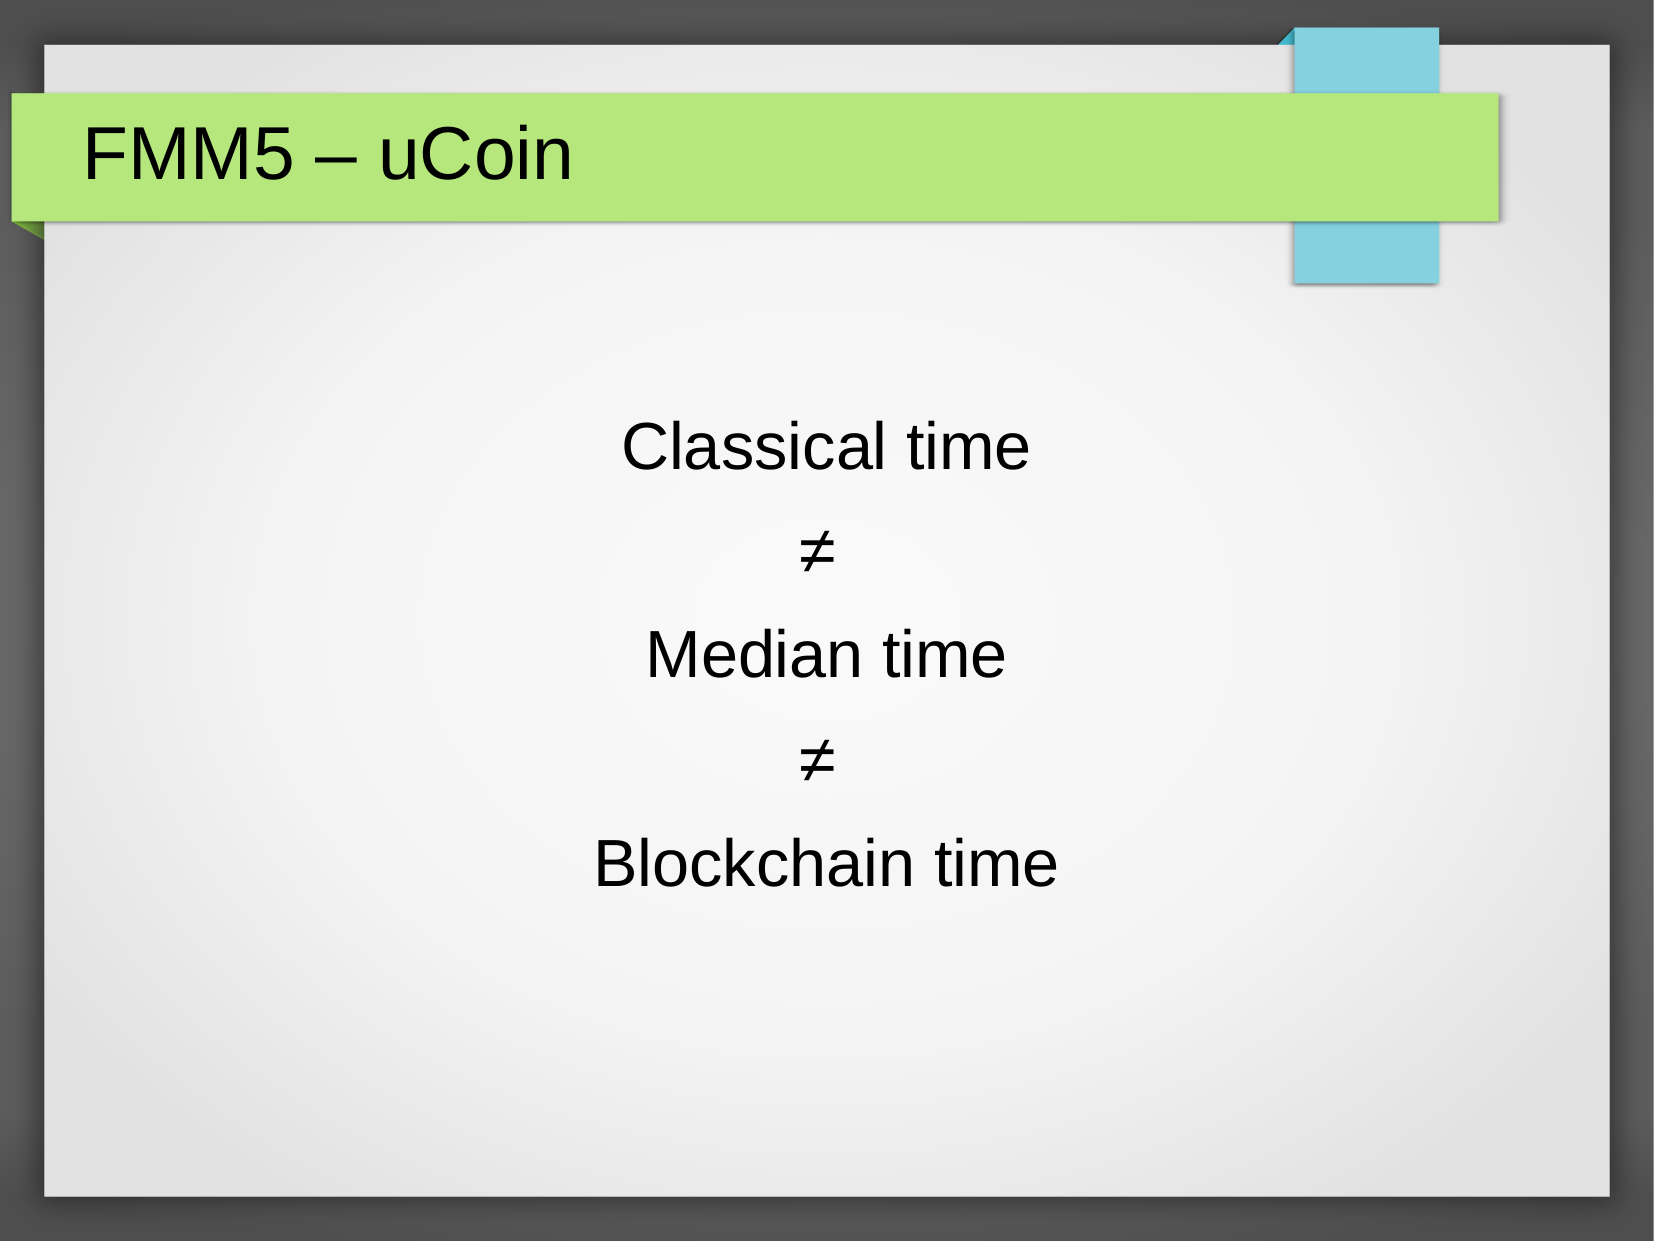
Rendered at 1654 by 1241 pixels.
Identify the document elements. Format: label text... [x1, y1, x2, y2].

title FMM5 – uCoin [82, 94, 1264, 213]
picture [0, 0, 1654, 1241]
list Classical time ≠ Median time ≠ Blockchain time [82, 295, 1571, 1015]
